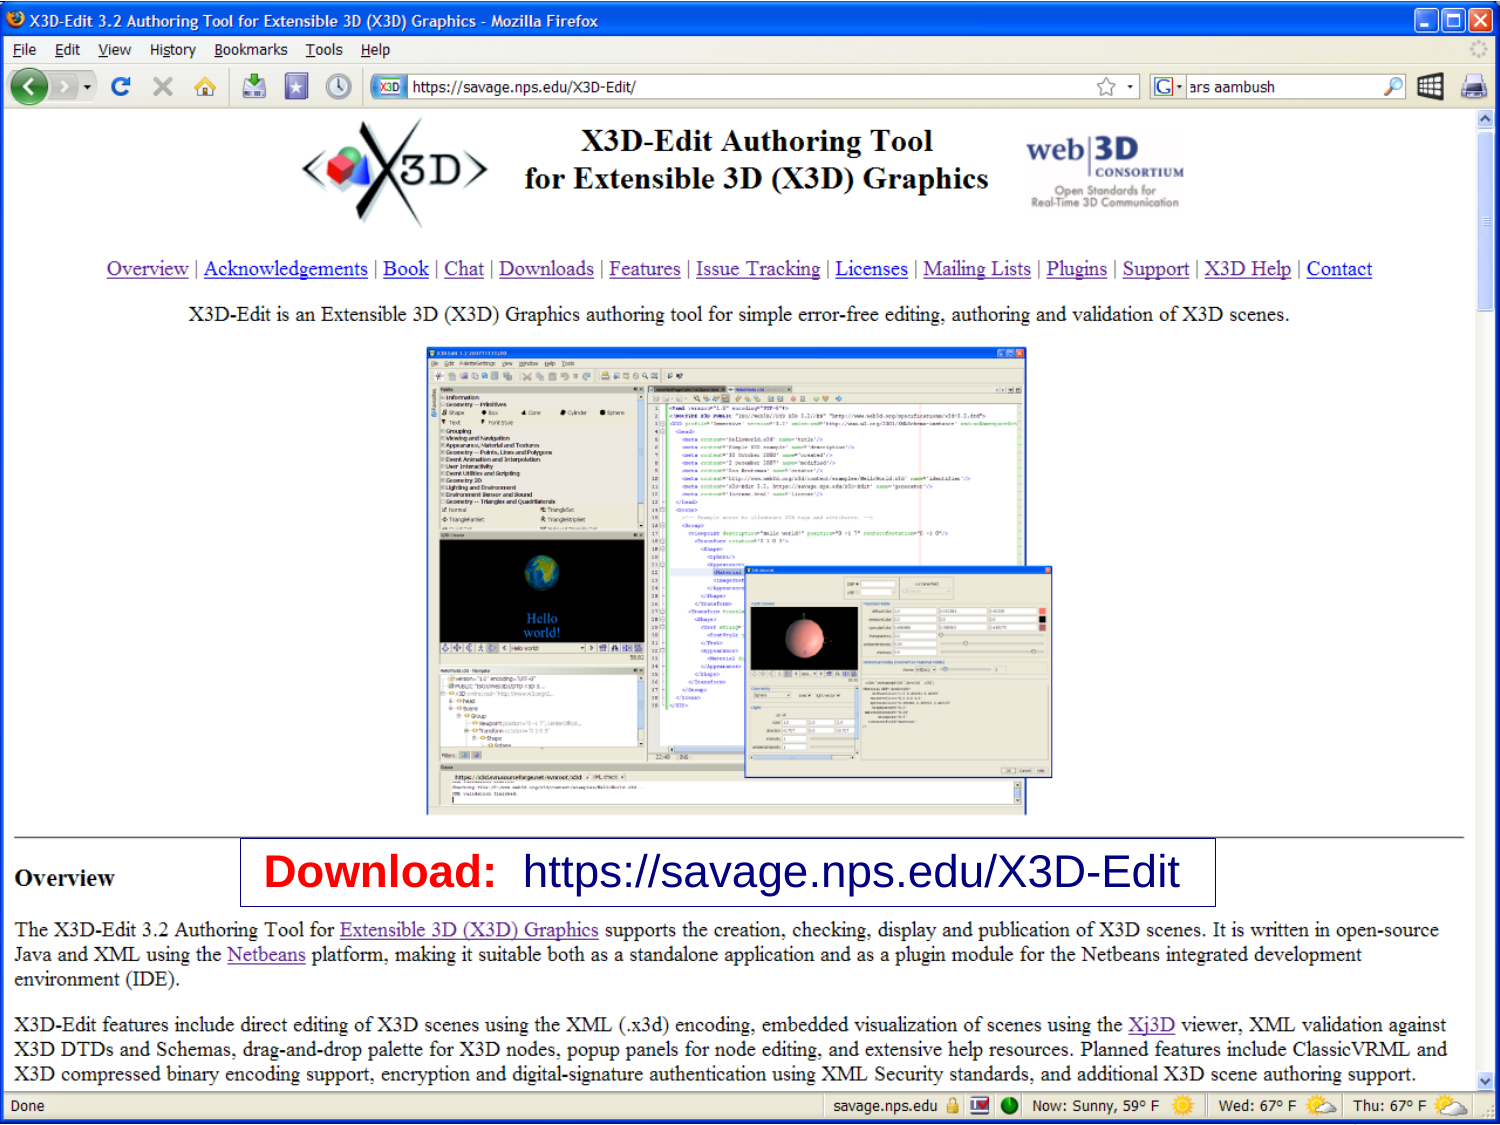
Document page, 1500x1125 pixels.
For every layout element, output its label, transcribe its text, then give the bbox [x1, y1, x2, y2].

text_box Download: https://savage.nps.edu/X3D-Edit [240, 838, 1216, 907]
picture [0, 1, 1500, 1125]
